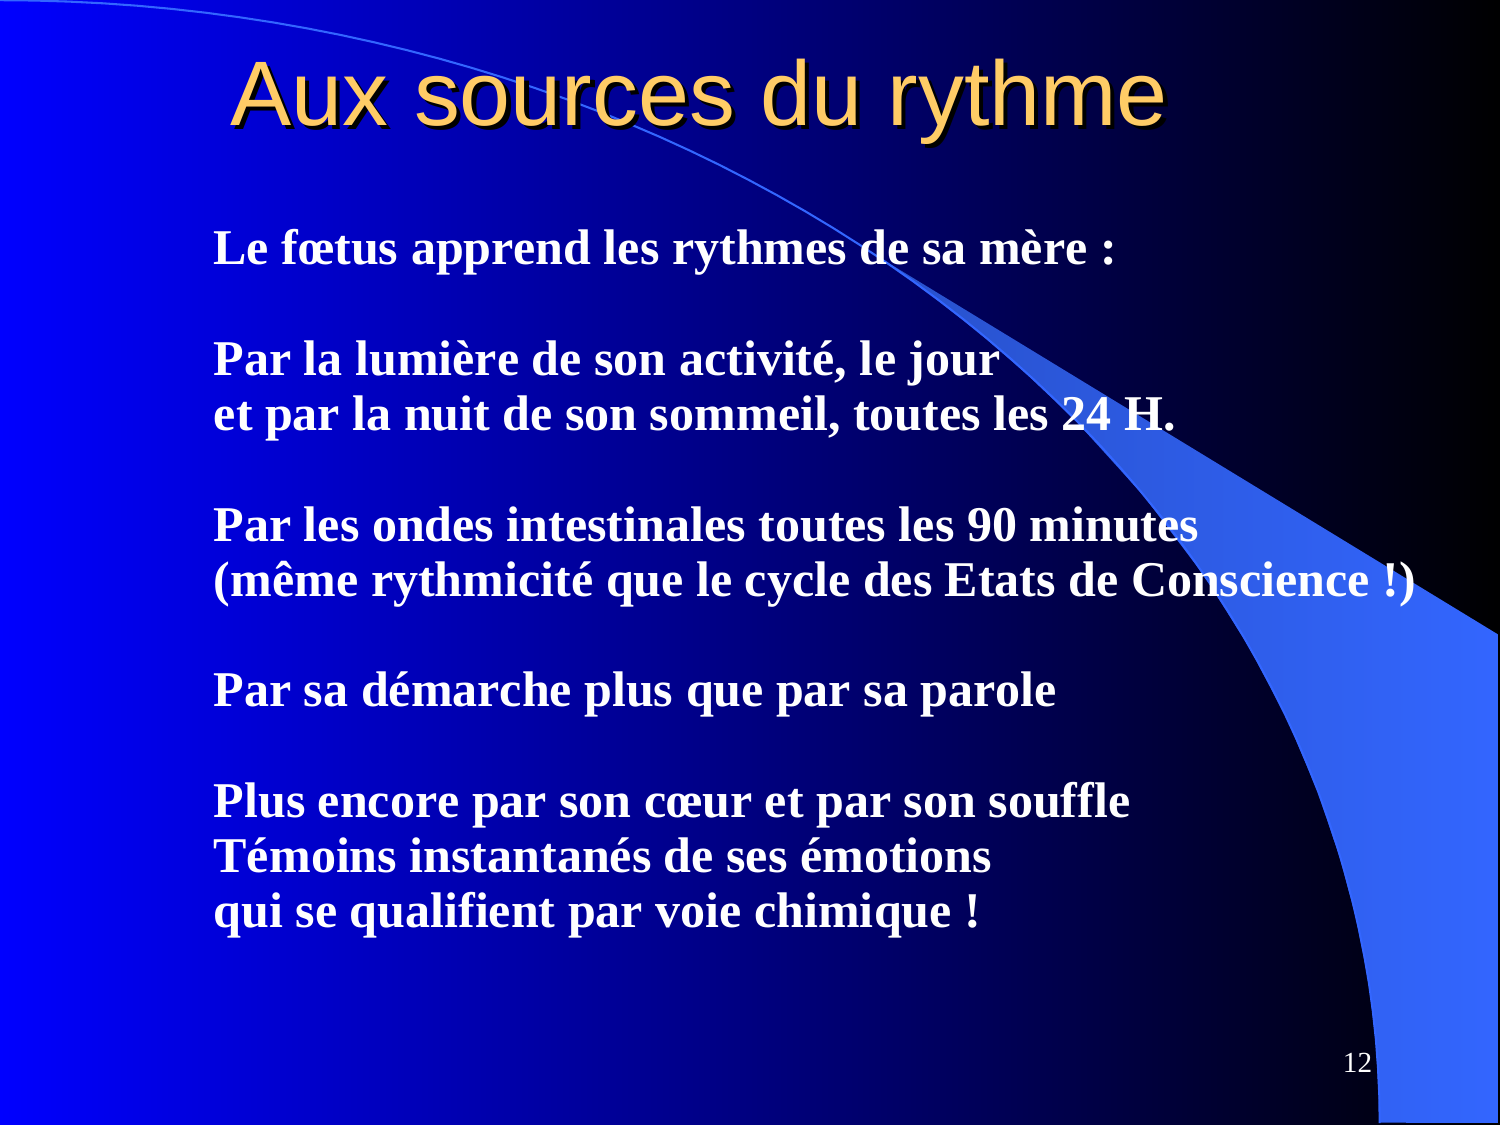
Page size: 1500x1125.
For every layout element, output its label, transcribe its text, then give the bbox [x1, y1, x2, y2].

title Aux sources du rythme [62, 0, 1338, 188]
text_box Le fœtus apprend les rythmes de sa mère : Par la lumière de son activité, le jour et par la nuit de son sommeil, toutes les 24 H. Par les ondes intestinales toutes les 90 minutes (même rythmicité que le cycle des Etats de Conscience !) Par sa démarche plus que par sa parole Plus encore par son cœur et par son souffle Témoins instantanés de ses émotions qui se qualifient par voie chimique ! [199, 212, 1432, 947]
